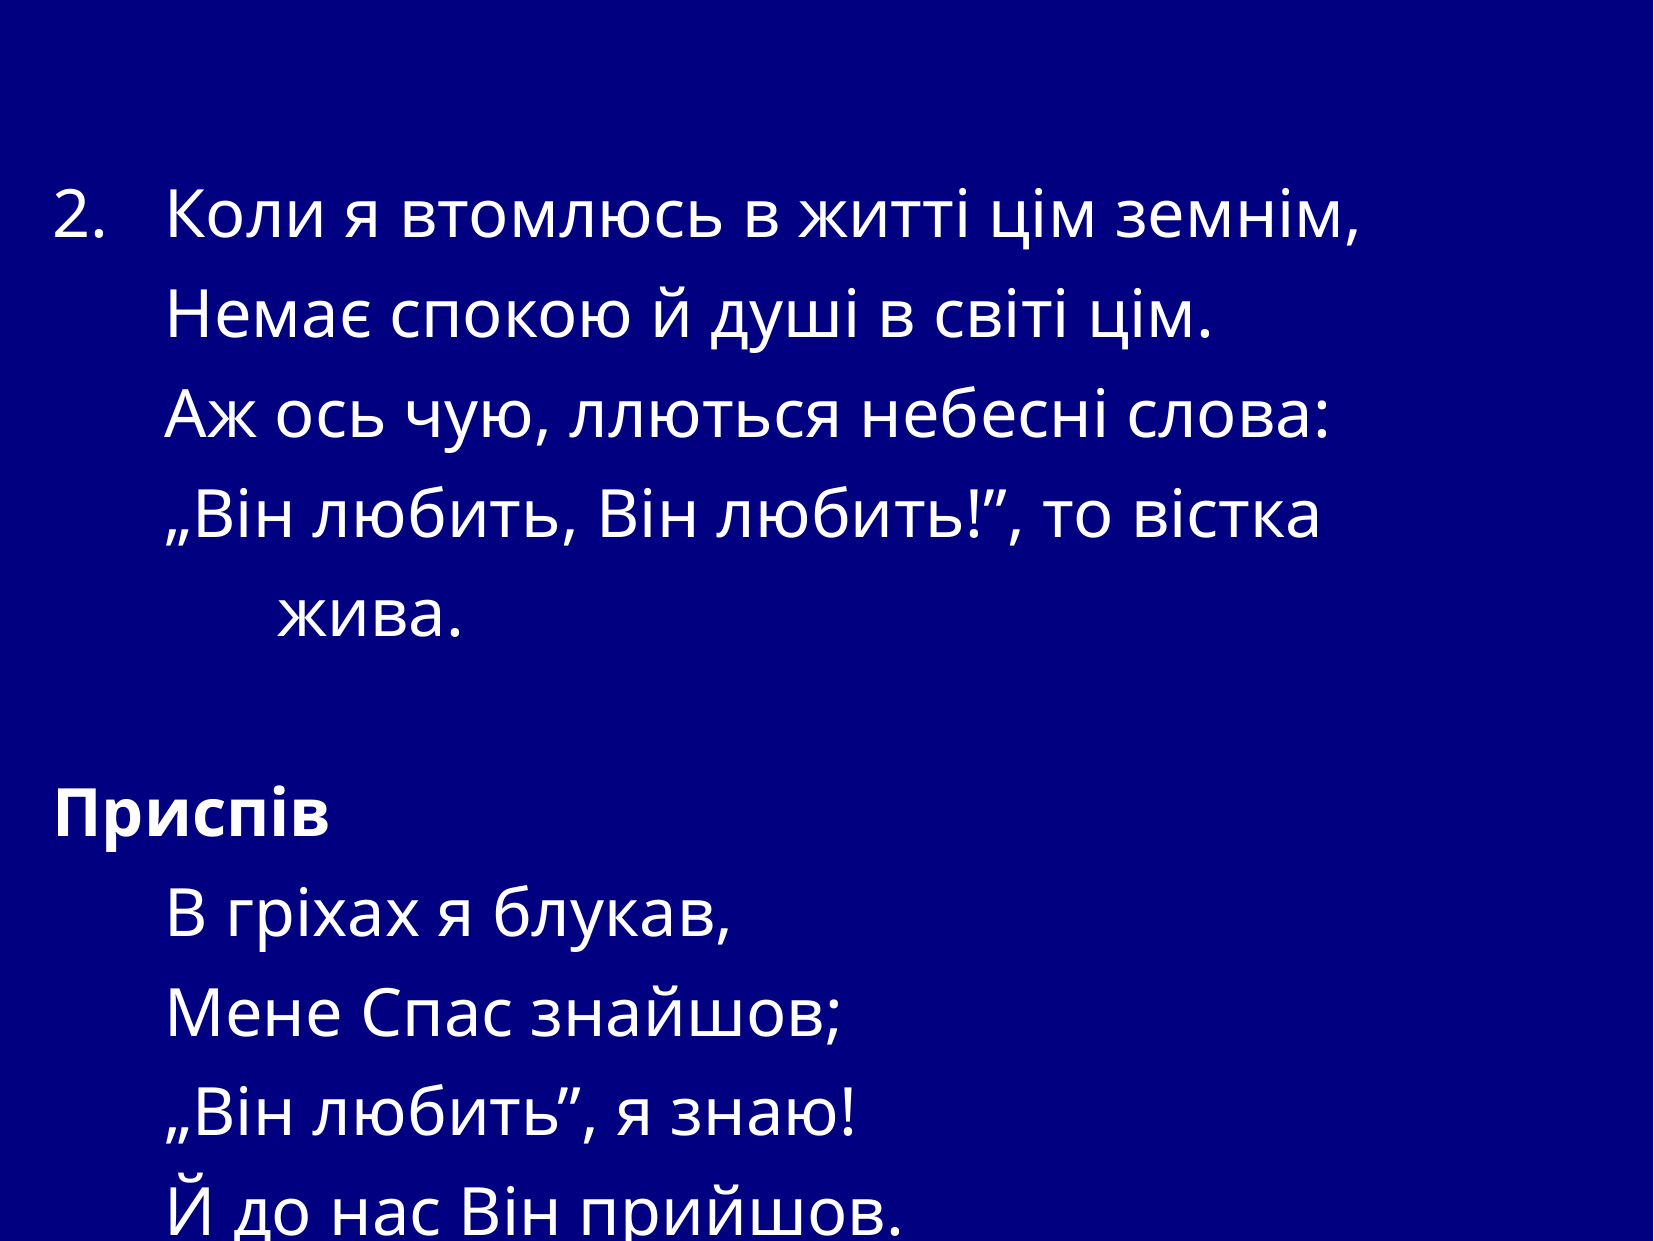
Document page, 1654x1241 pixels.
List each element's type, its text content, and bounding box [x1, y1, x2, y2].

text_box 2. Коли я втомлюсь в житті цім земнім, Немає спокою й душі в світі цім. Аж ось чую, ллються небесні слова: „Він любить, Він любить!”, то вістка жива. Приспів В гріхах я блукав, Мене Спас знайшов; „Він любить”, я знаю! Й до нас Він прийшов. [37, 150, 1651, 1163]
